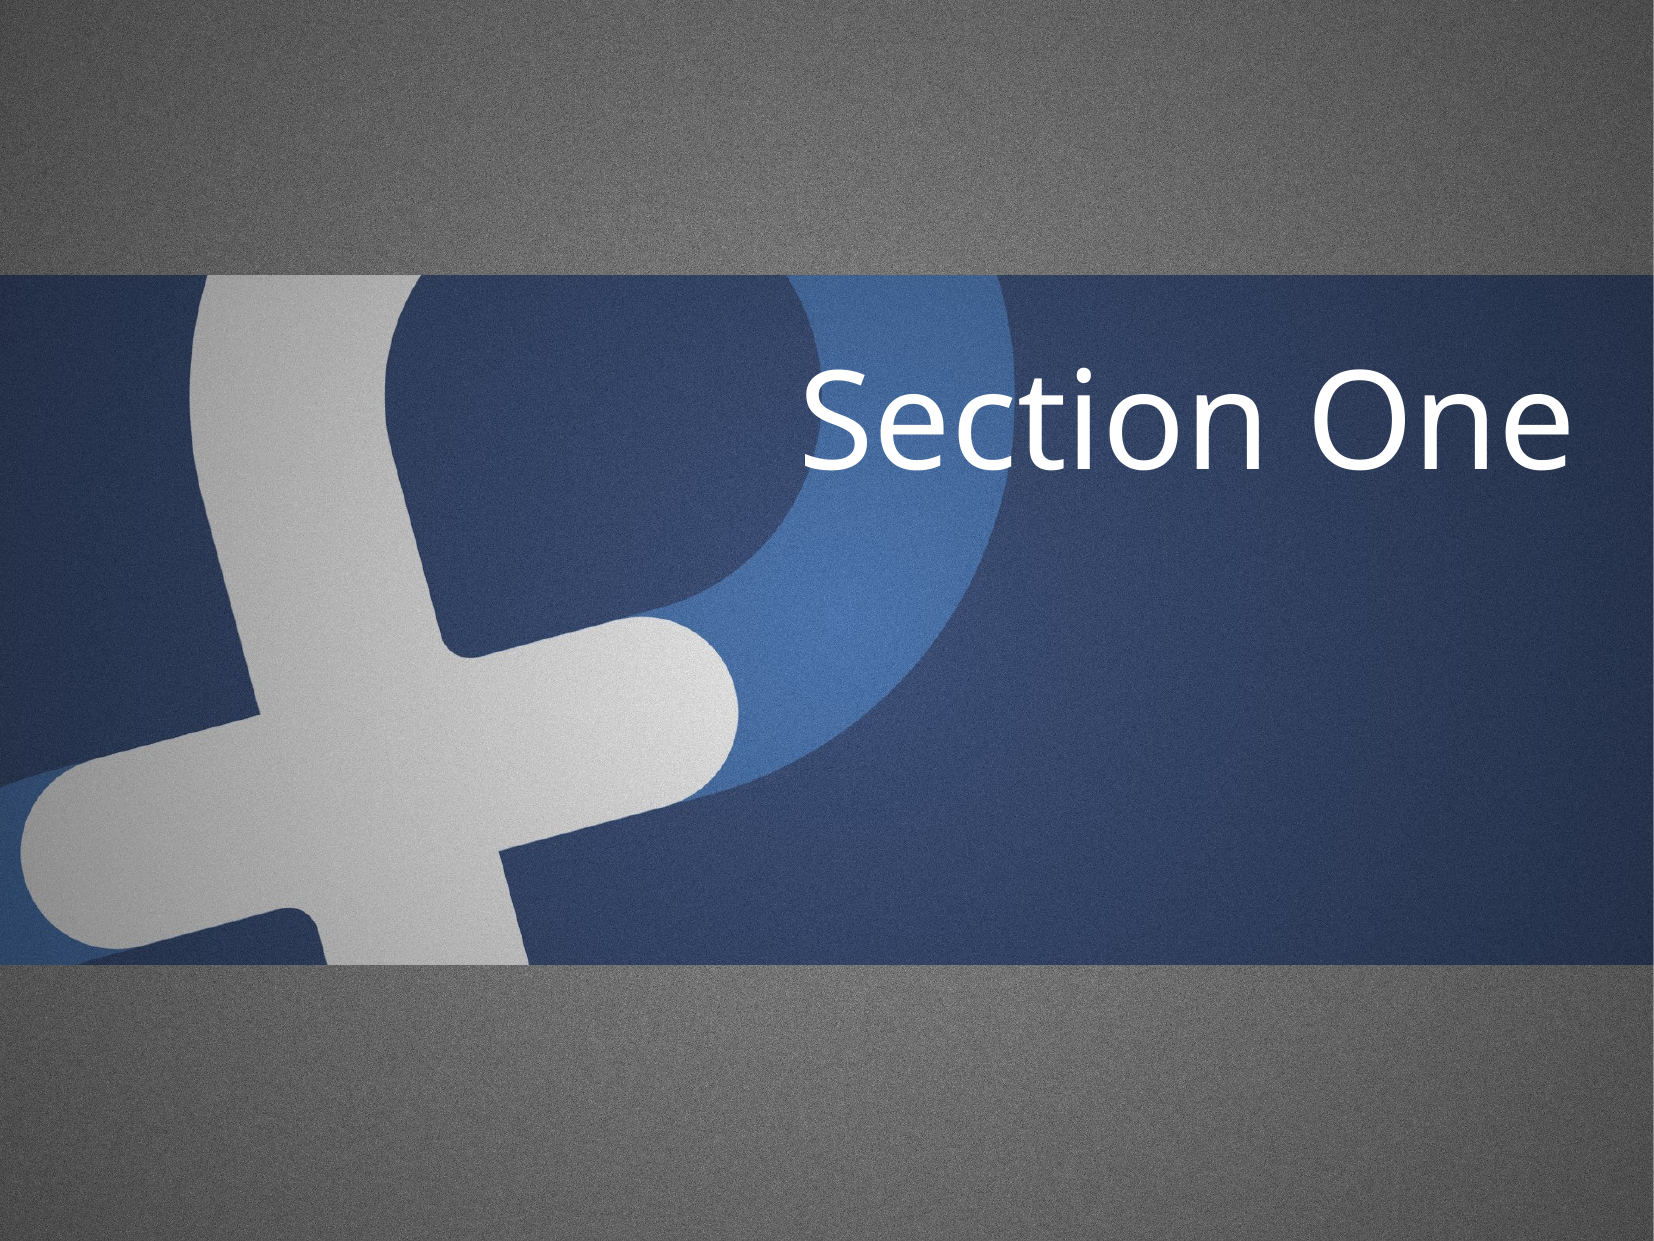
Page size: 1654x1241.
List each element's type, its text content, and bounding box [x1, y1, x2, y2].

text_box Section One [476, 315, 1592, 654]
picture [0, 0, 1654, 1241]
